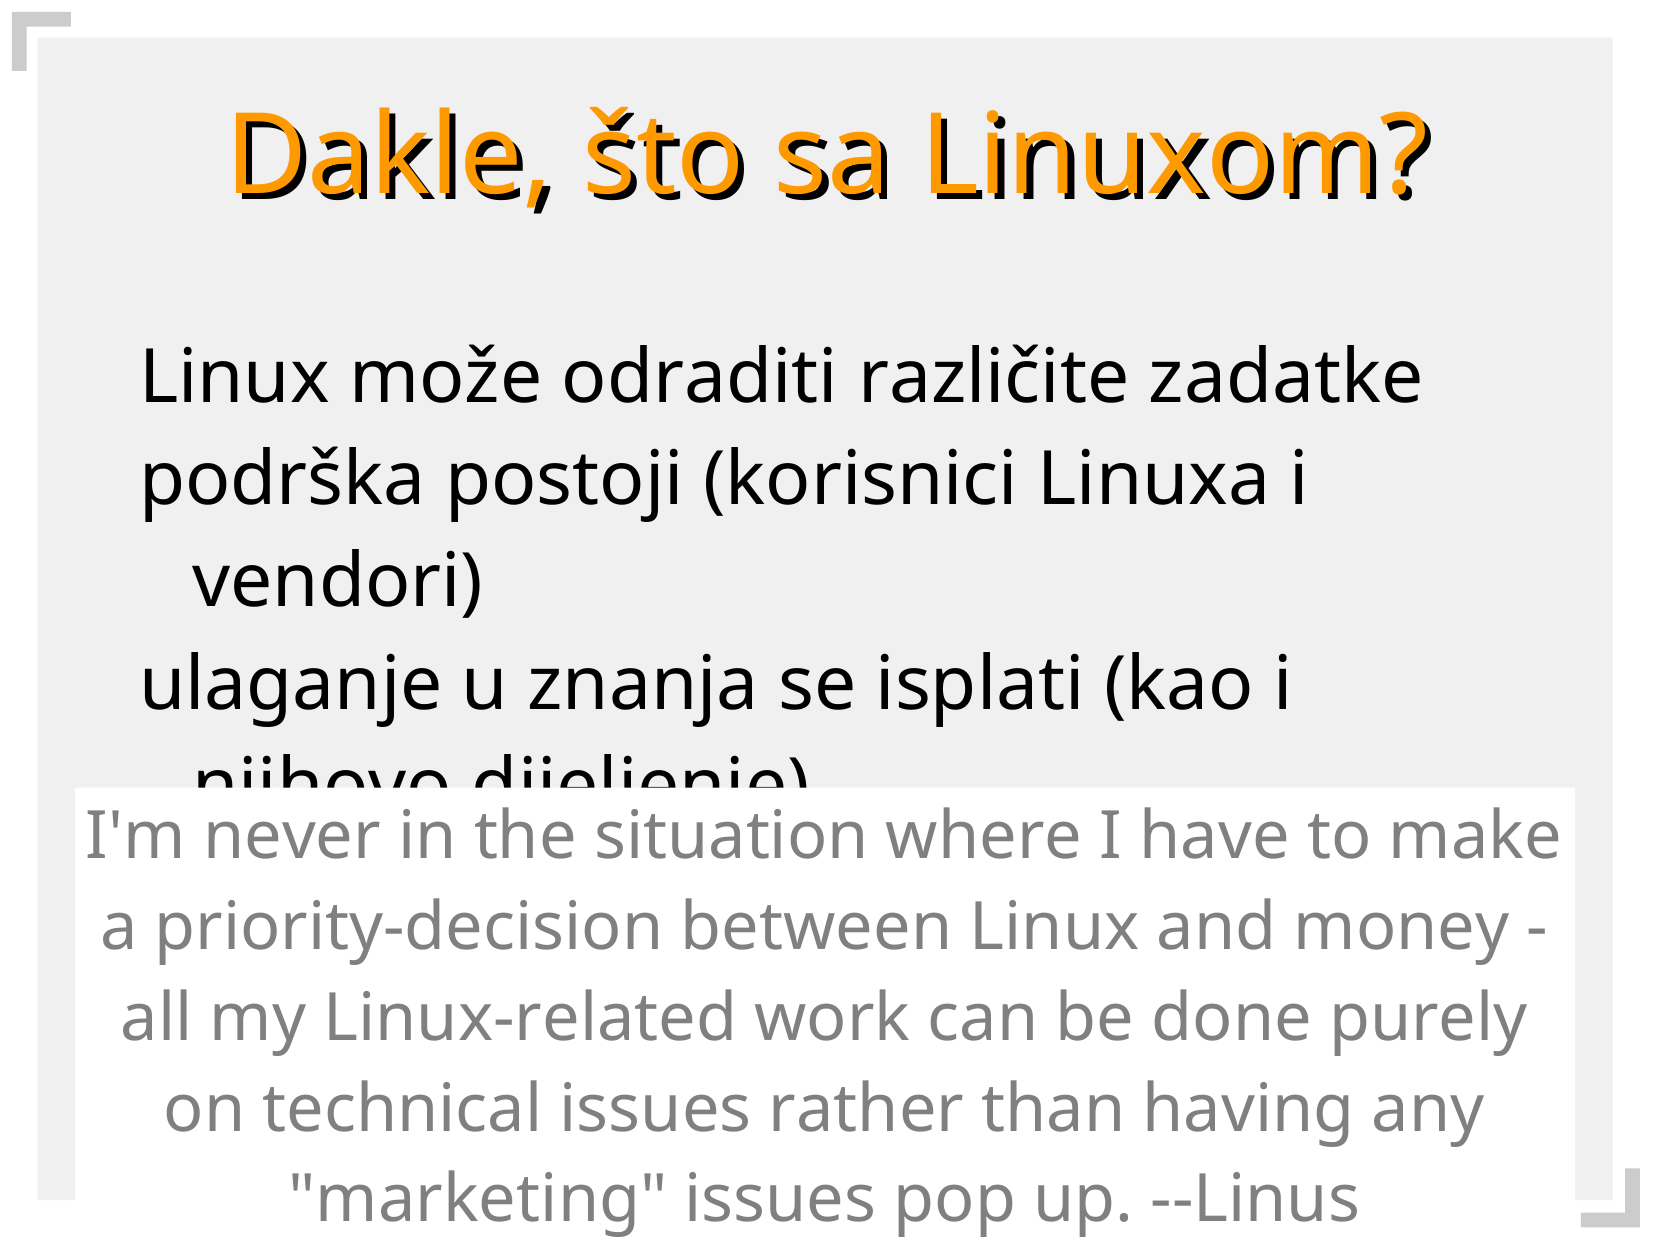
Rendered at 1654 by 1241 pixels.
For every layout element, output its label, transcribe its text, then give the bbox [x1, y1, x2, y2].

title Dakle, što sa Linuxom? [121, 46, 1534, 254]
text_box I'm never in the situation where I have to make a priority-decision between Linux and money - all my Linux-related work can be done purely on technical issues rather than having any "marketing" issues pop up. --Linus [75, 787, 1576, 1163]
list Linux može odraditi različite zadatke podrška postoji (korisnici Linuxa i vendori) ulaganje u znanja se isplati (kao i njihovo dijeljenje) [121, 322, 1561, 787]
